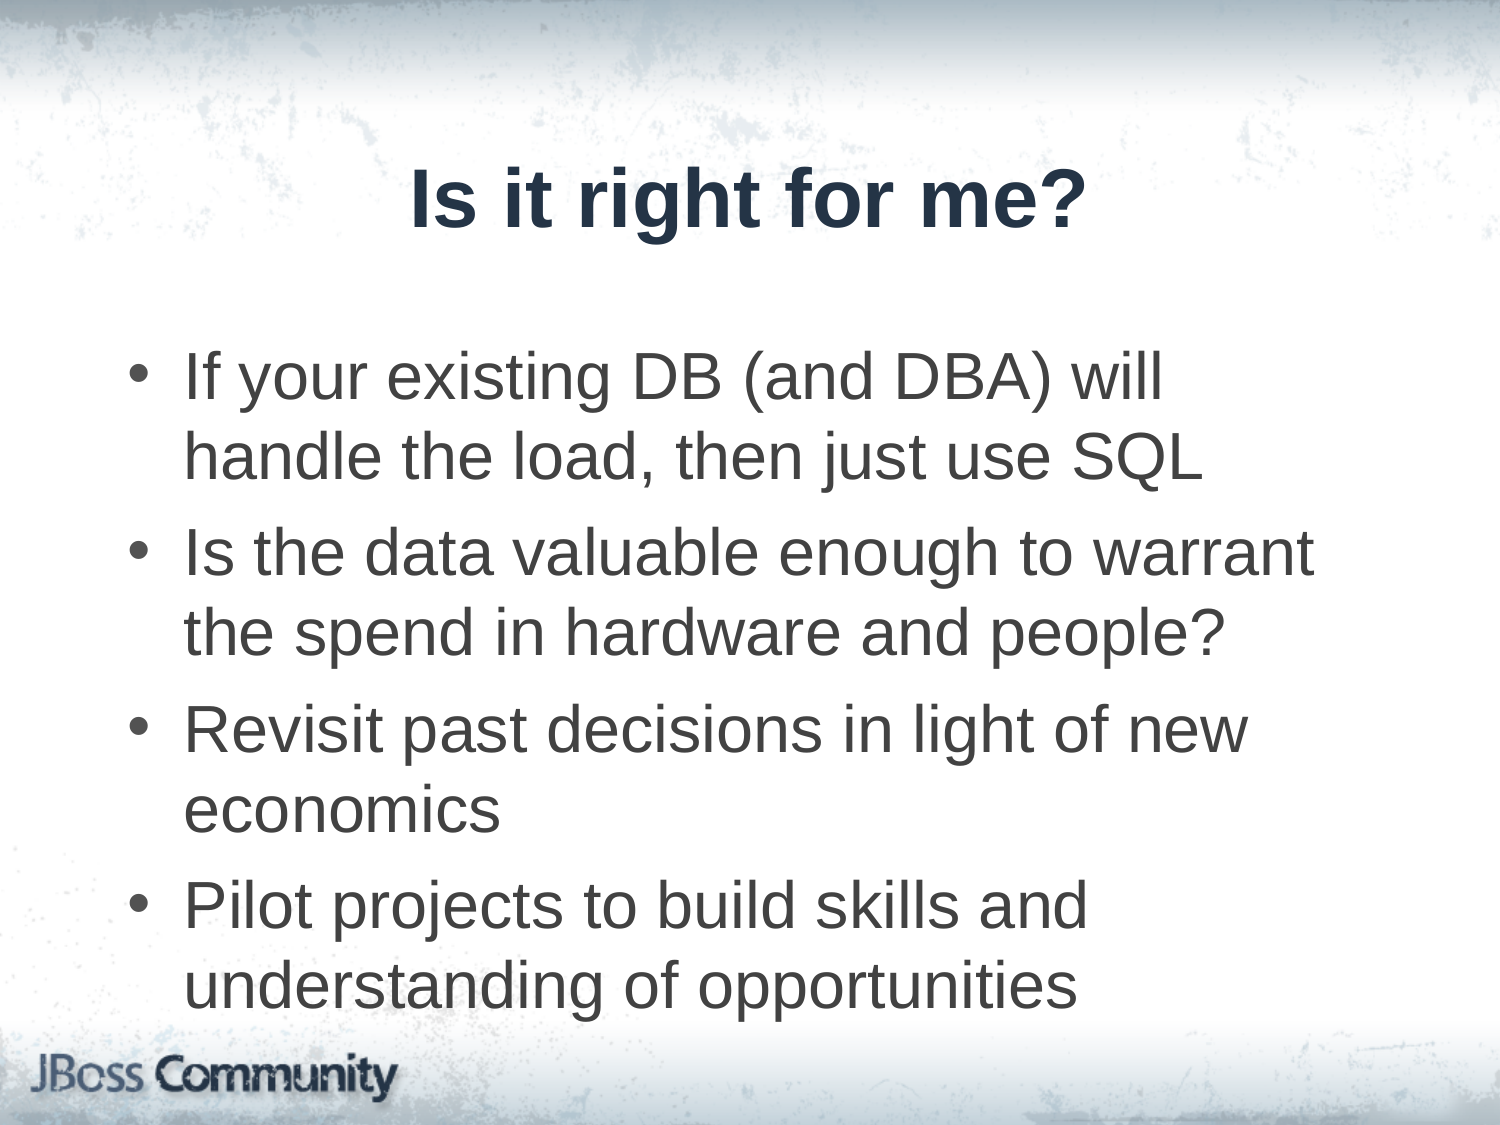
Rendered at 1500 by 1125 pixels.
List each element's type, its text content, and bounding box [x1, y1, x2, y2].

picture [0, 0, 1500, 1125]
list If your existing DB (and DBA) will handle the load, then just use SQL Is the data valuable enough to warrant the spend in hardware and people? Revisit past decisions in light of new economics Pilot projects to build skills and understanding of opportunities [112, 324, 1388, 1083]
title Is it right for me? [112, 76, 1388, 312]
